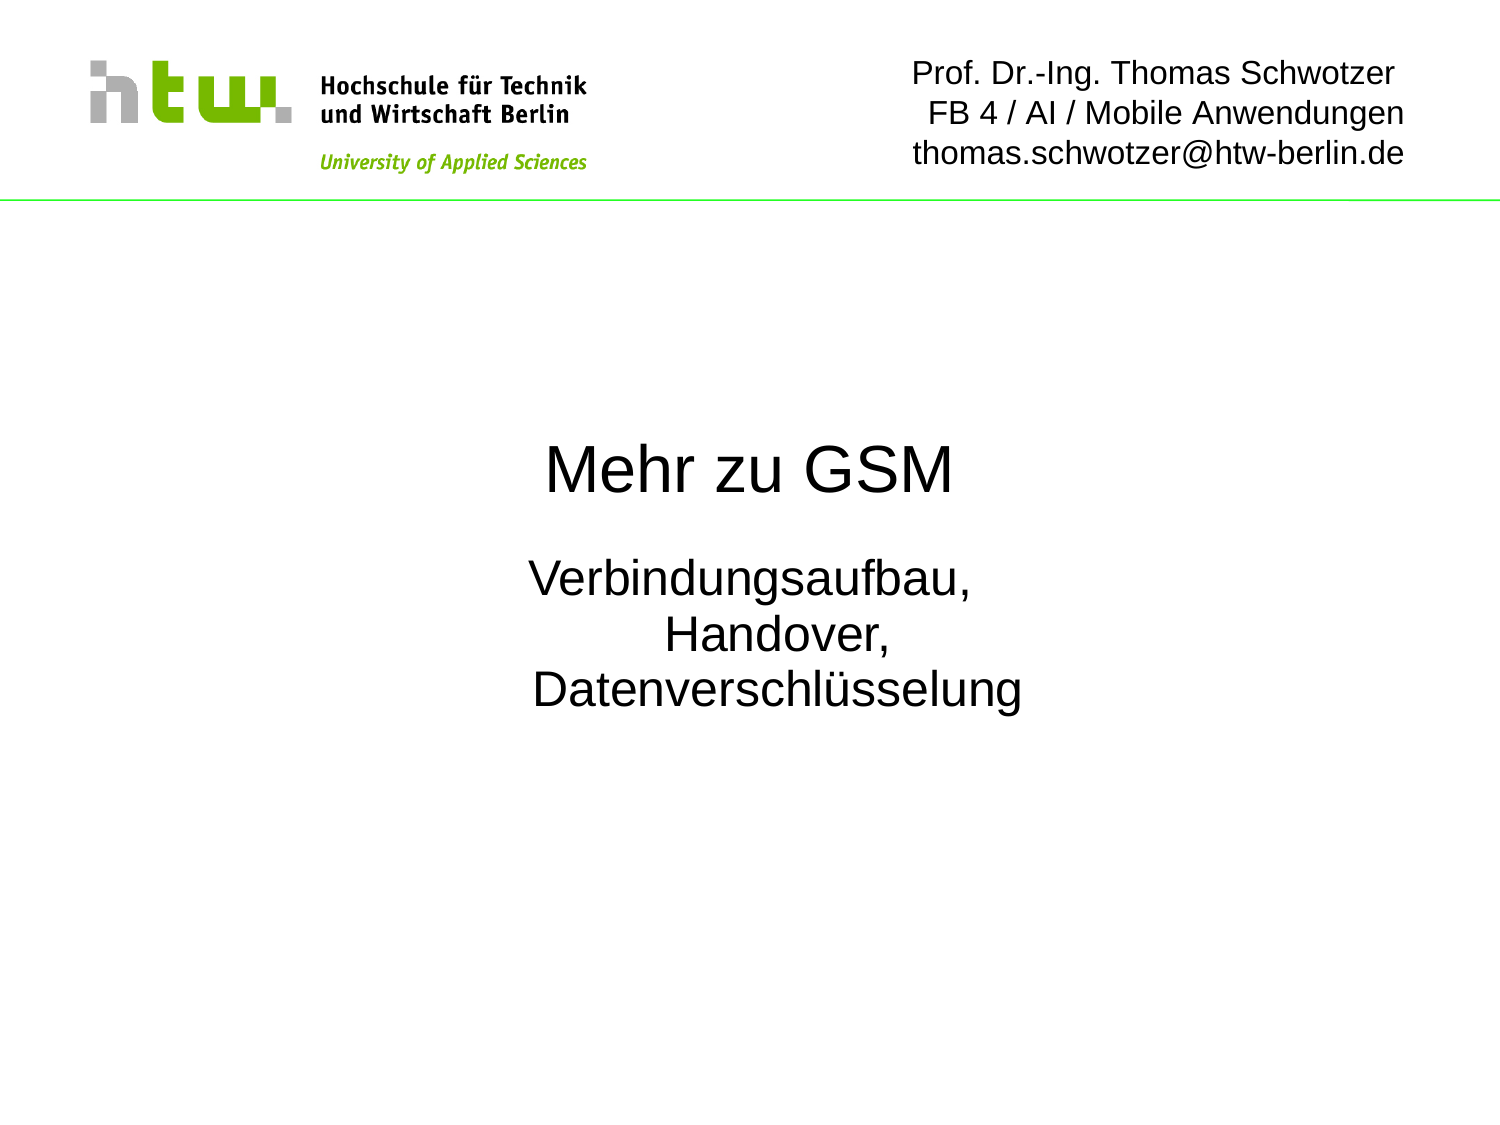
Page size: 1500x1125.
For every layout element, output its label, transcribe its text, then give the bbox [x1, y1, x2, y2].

subtitle Verbindungsaufbau, Handover, Datenverschlüsselung [75, 270, 1426, 999]
picture [88, 58, 591, 178]
